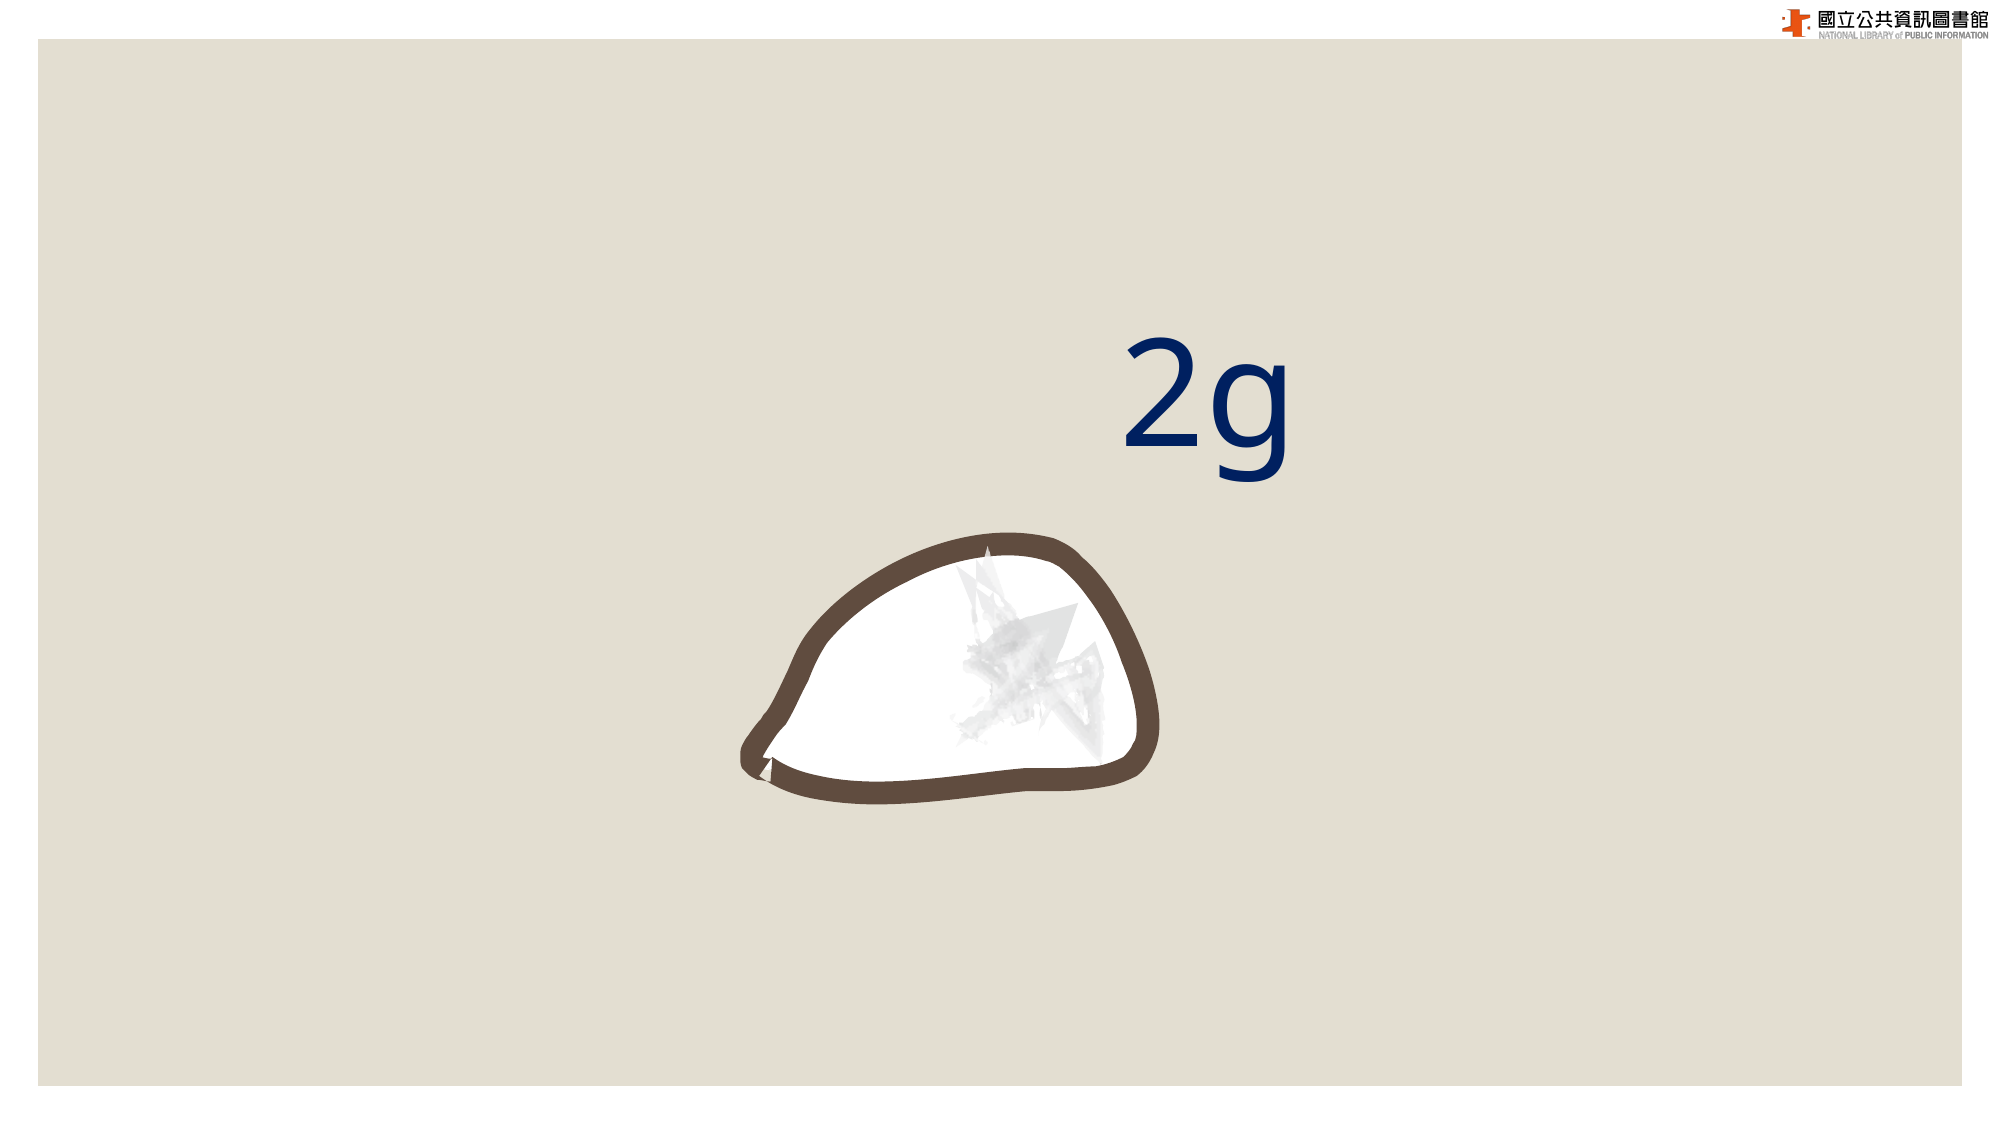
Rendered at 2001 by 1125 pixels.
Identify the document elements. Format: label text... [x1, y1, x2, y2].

text_box 2g [1105, 289, 1380, 484]
picture [740, 532, 1160, 807]
